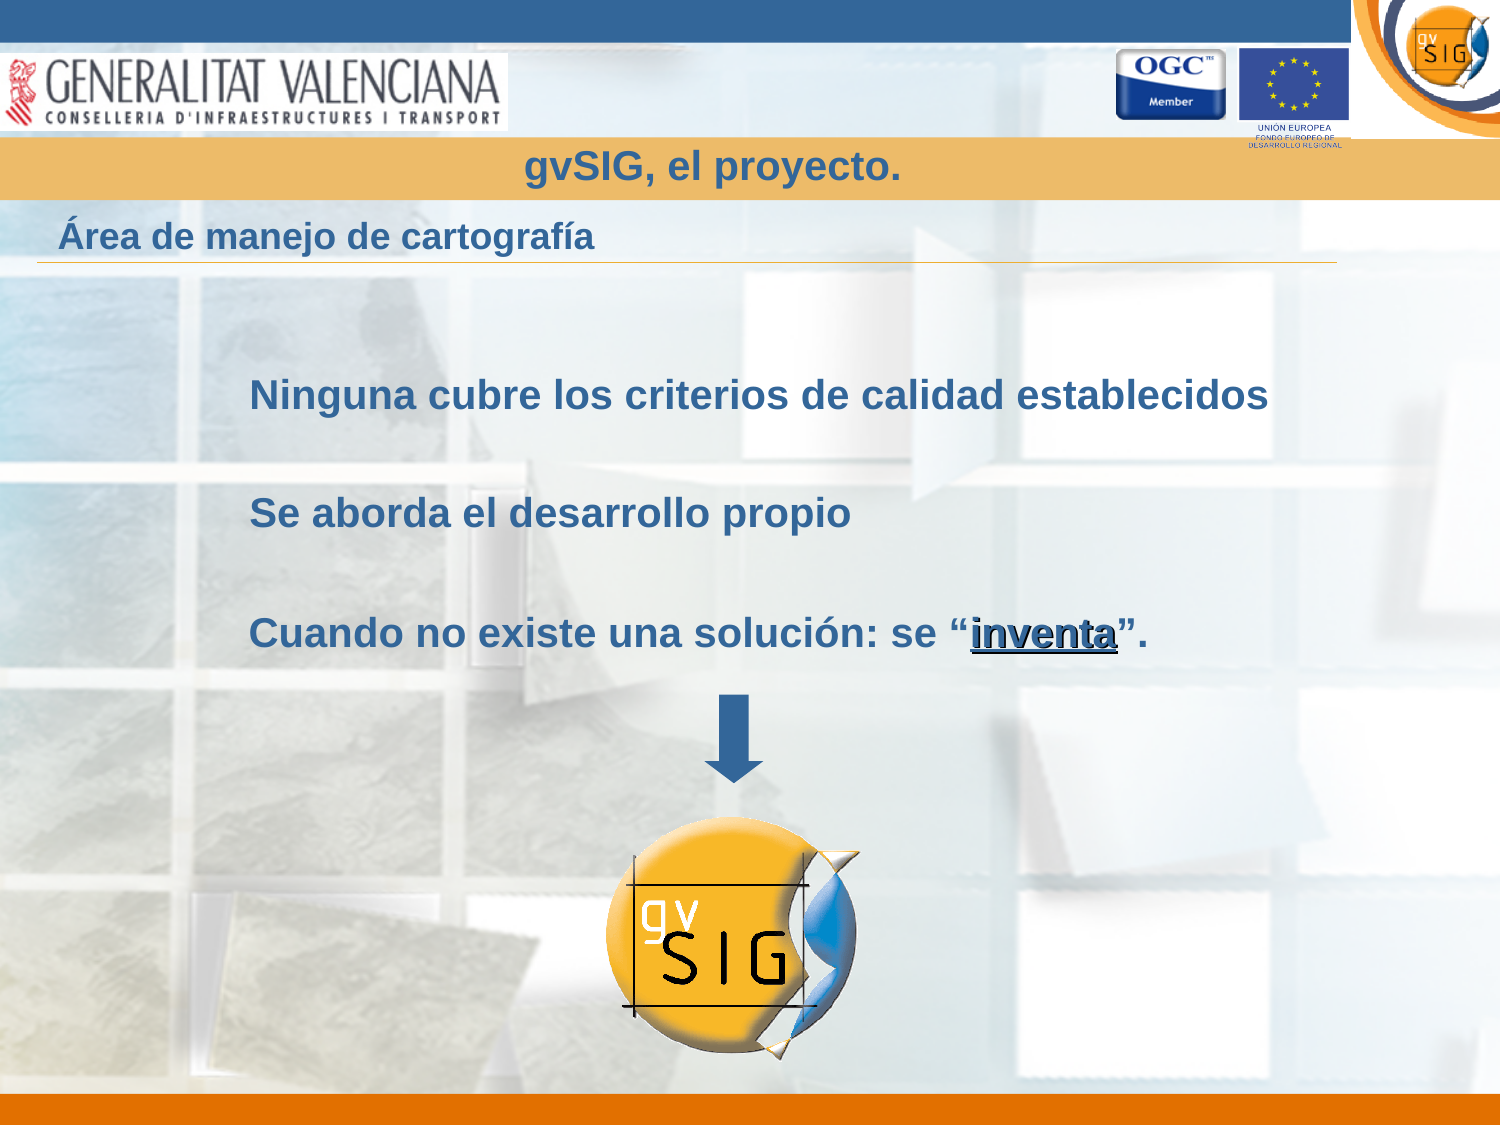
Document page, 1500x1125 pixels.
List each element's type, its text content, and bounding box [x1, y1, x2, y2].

list Cuando no existe una solución: se “inventa”. [142, 550, 1349, 659]
picture [1237, 0, 1500, 139]
picture [1116, 49, 1226, 120]
text_box [704, 694, 764, 784]
list Ninguna cubre los criterios de calidad establecidos Se aborda el desarrollo propio [143, 312, 1349, 550]
picture [601, 814, 862, 1063]
text_box gvSIG, el proyecto. [6, 137, 1420, 203]
text_box Área de manejo de cartografía [25, 209, 813, 271]
picture [0, 53, 508, 131]
